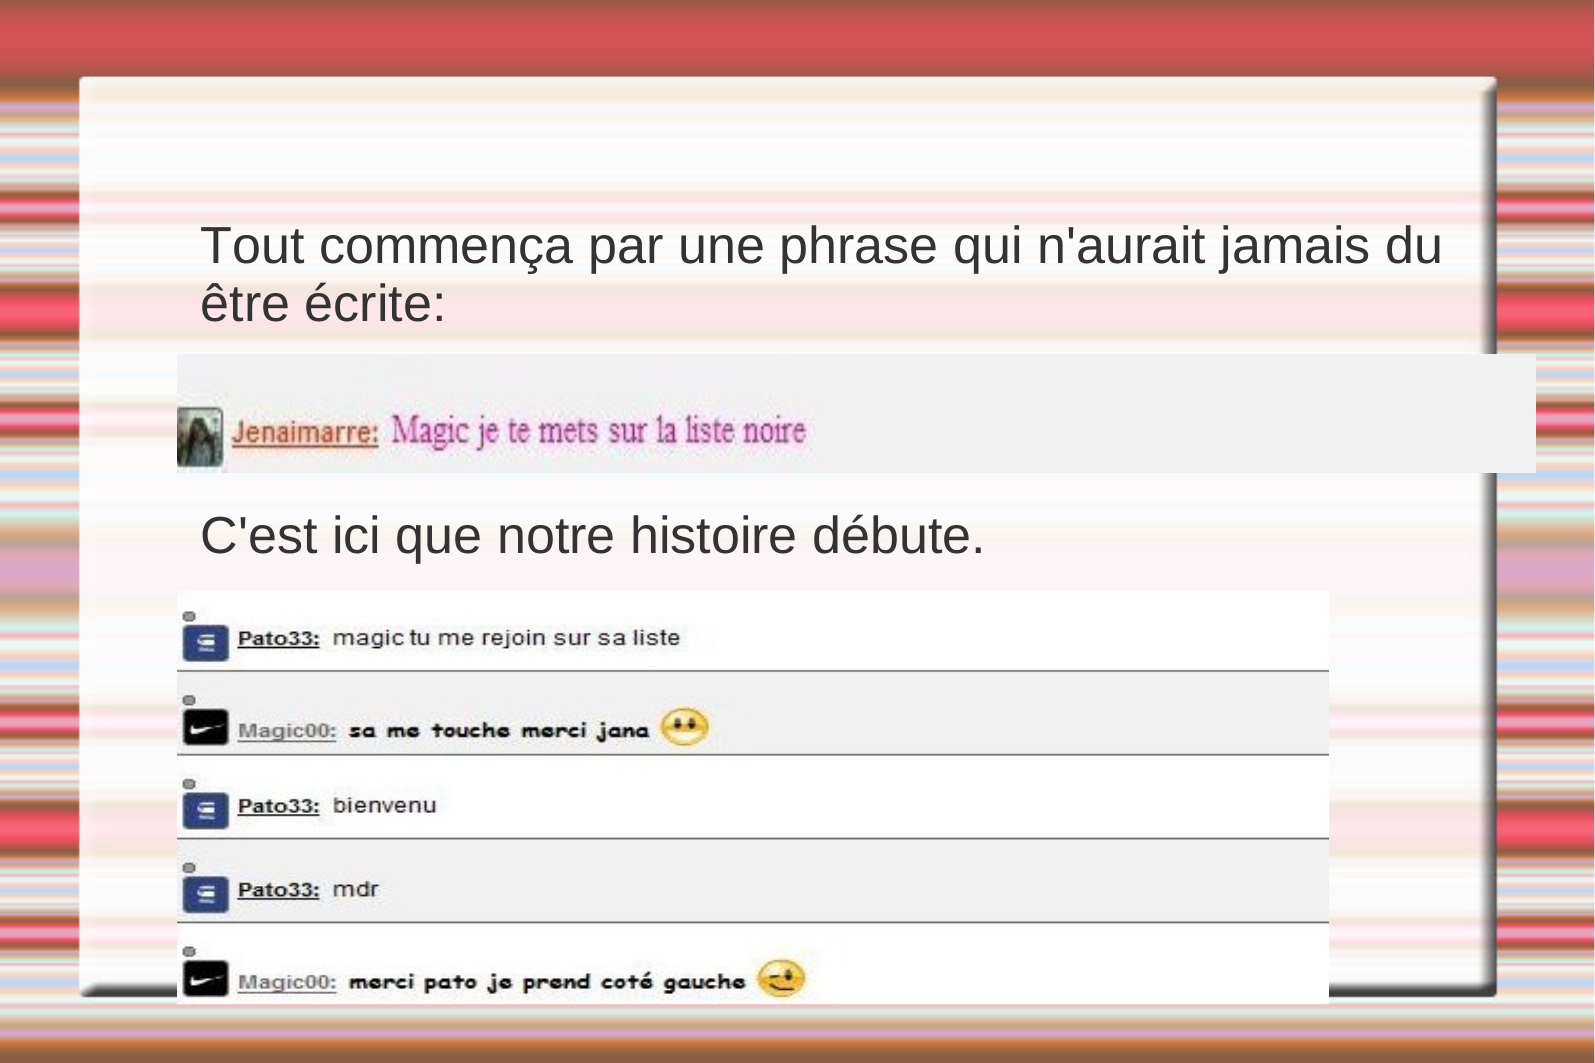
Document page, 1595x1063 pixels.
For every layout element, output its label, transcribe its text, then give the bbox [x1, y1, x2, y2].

list Tout commença par une phrase qui n'aurait jamais du être écrite: C'est ici que notre histoire débute. [118, 216, 1450, 886]
picture [0, 0, 1595, 1063]
